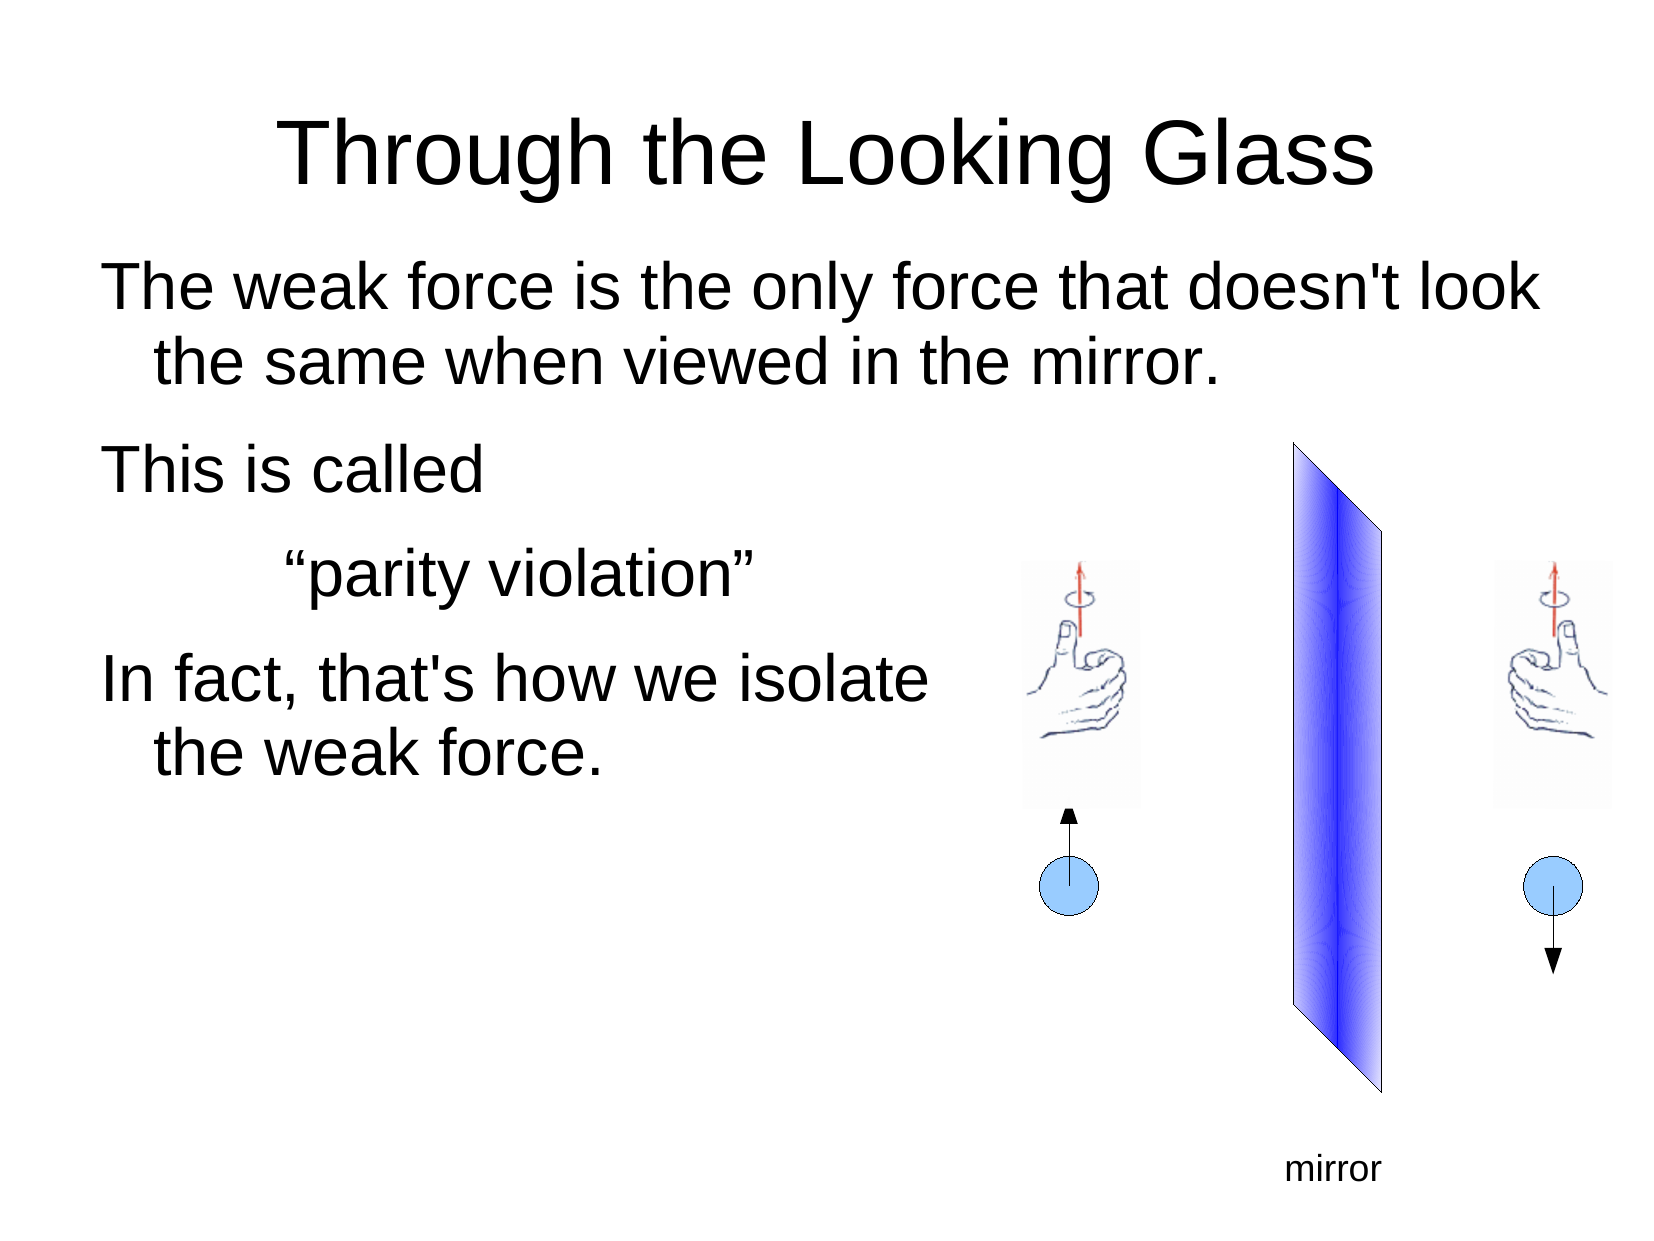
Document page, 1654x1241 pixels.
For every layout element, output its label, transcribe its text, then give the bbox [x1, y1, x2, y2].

list The weak force is the only force that doesn't look the same when viewed in the mirror. [82, 248, 1571, 432]
picture [1021, 561, 1141, 809]
text_box [1293, 442, 1382, 1093]
text_box [1039, 856, 1099, 916]
picture [1493, 561, 1613, 809]
text_box mirror [1269, 1139, 1398, 1202]
text_box [1523, 856, 1583, 916]
title Through the Looking Glass [82, 96, 1571, 210]
list This is called “parity violation” In fact, that's how we isolate the weak force. [82, 431, 945, 824]
